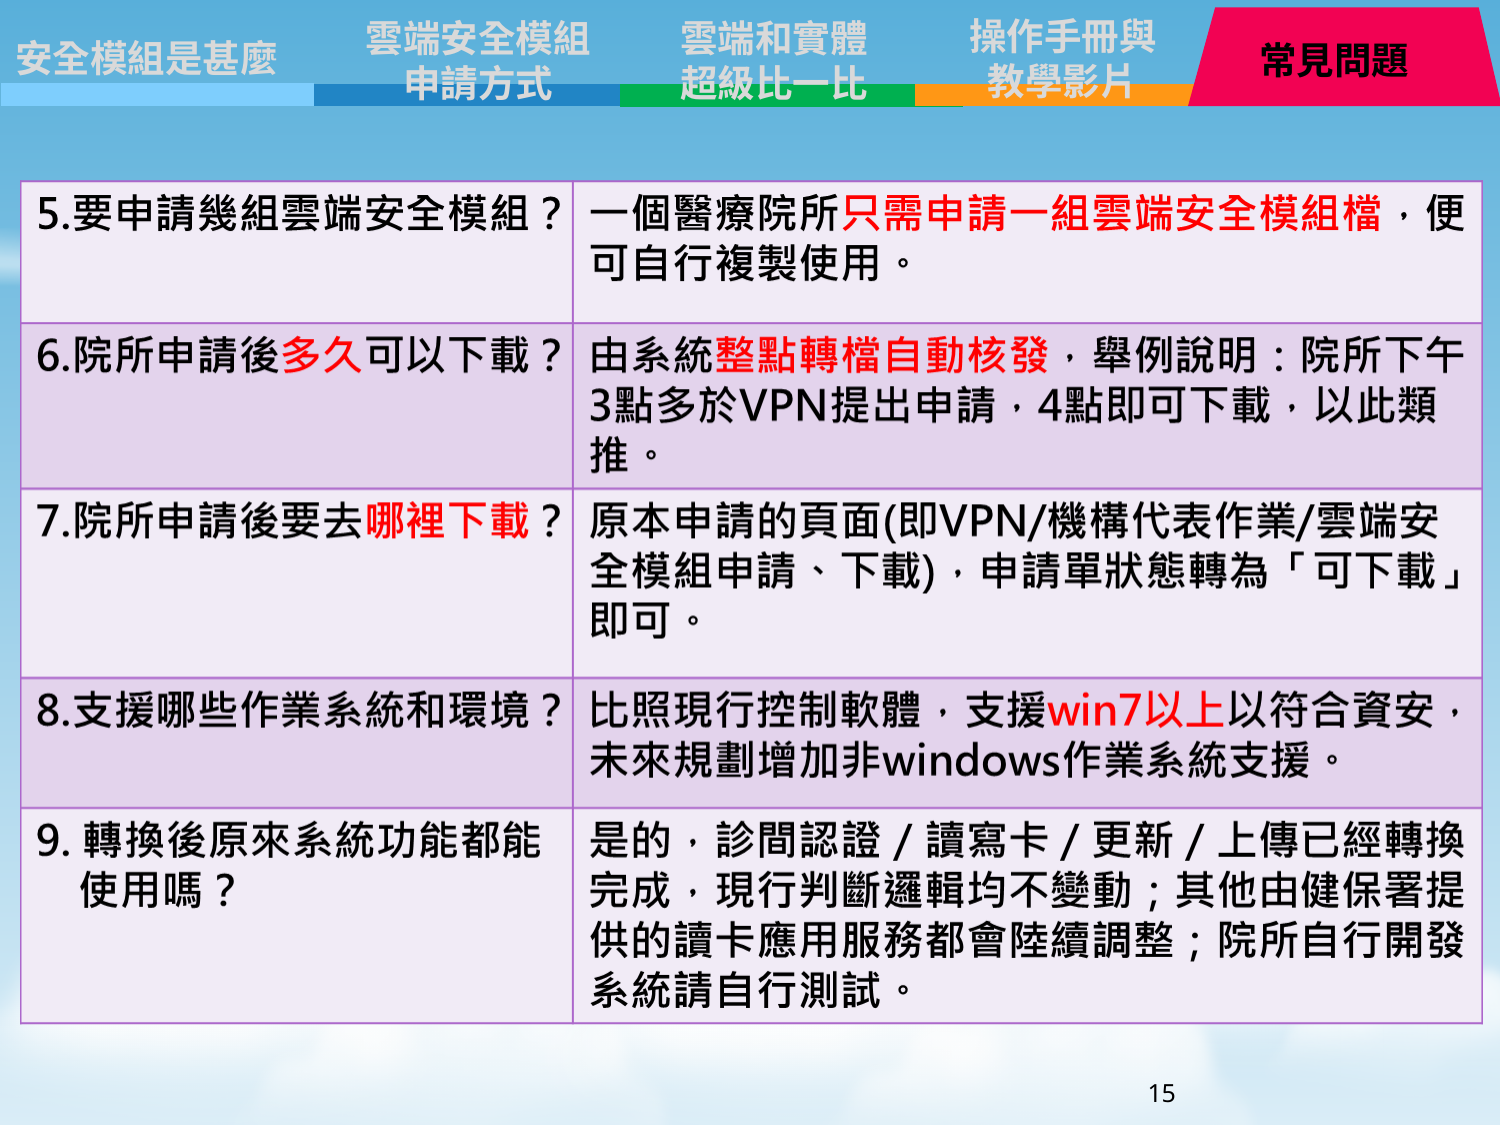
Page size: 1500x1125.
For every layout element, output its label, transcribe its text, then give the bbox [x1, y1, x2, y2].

picture [20, 176, 1483, 1041]
text_box 15 [1132, 1070, 1483, 1124]
